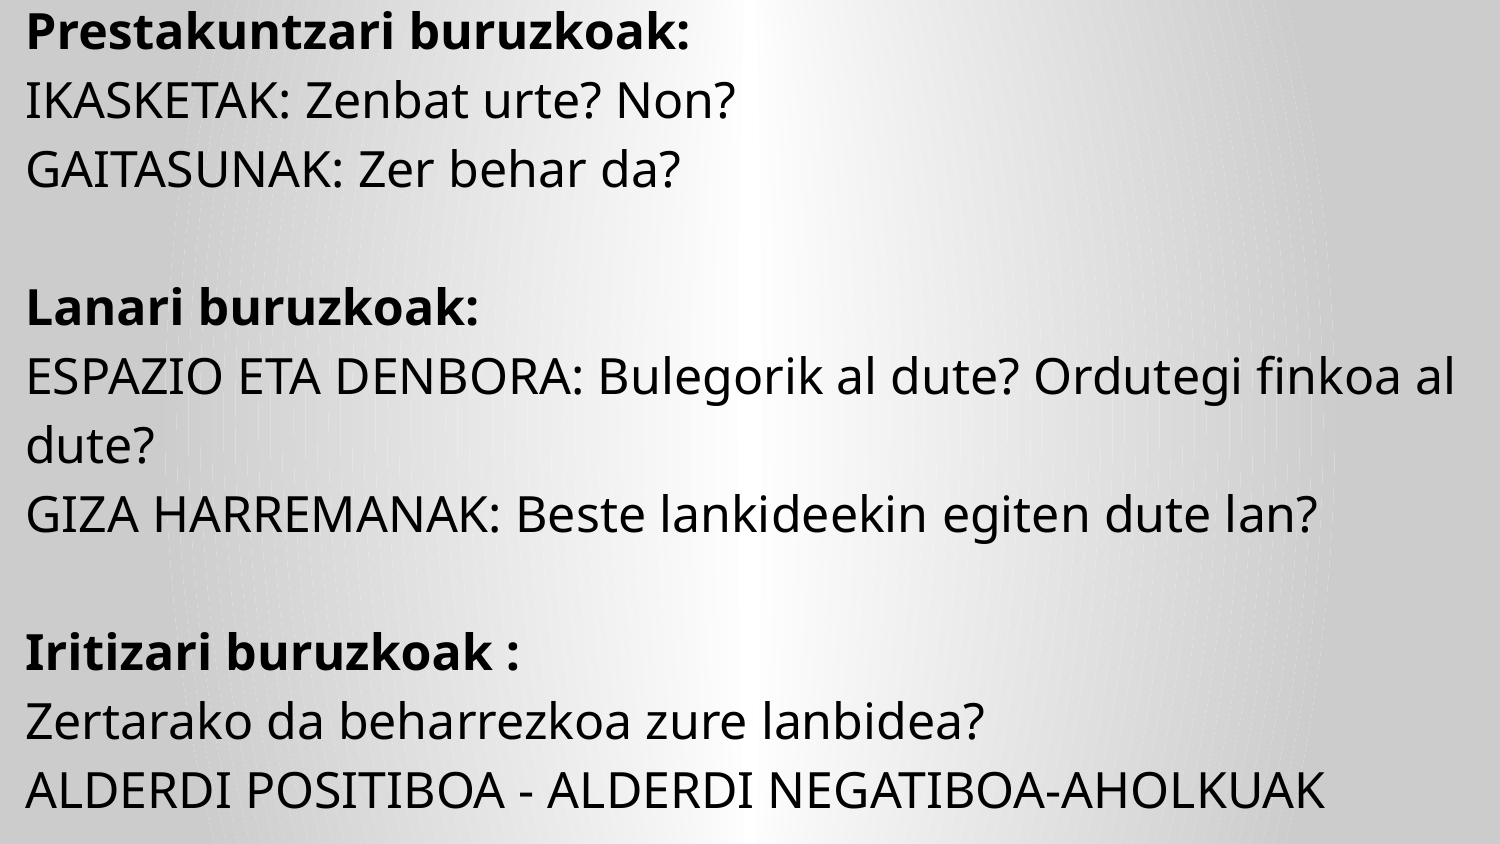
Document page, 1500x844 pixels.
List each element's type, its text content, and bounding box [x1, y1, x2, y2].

text_box Prestakuntzari buruzkoak: IKASKETAK: Zenbat urte? Non? GAITASUNAK: Zer behar da? Lanari buruzkoak: ESPAZIO ETA DENBORA: Bulegorik al dute? Ordutegi finkoa al dute? GIZA HARREMANAK: Beste lankideekin egiten dute lan? Iritizari buruzkoak : Zertarako da beharrezkoa zure lanbidea? ALDERDI POSITIBOA - ALDERDI NEGATIBOA-AHOLKUAK [10, 29, 1476, 811]
